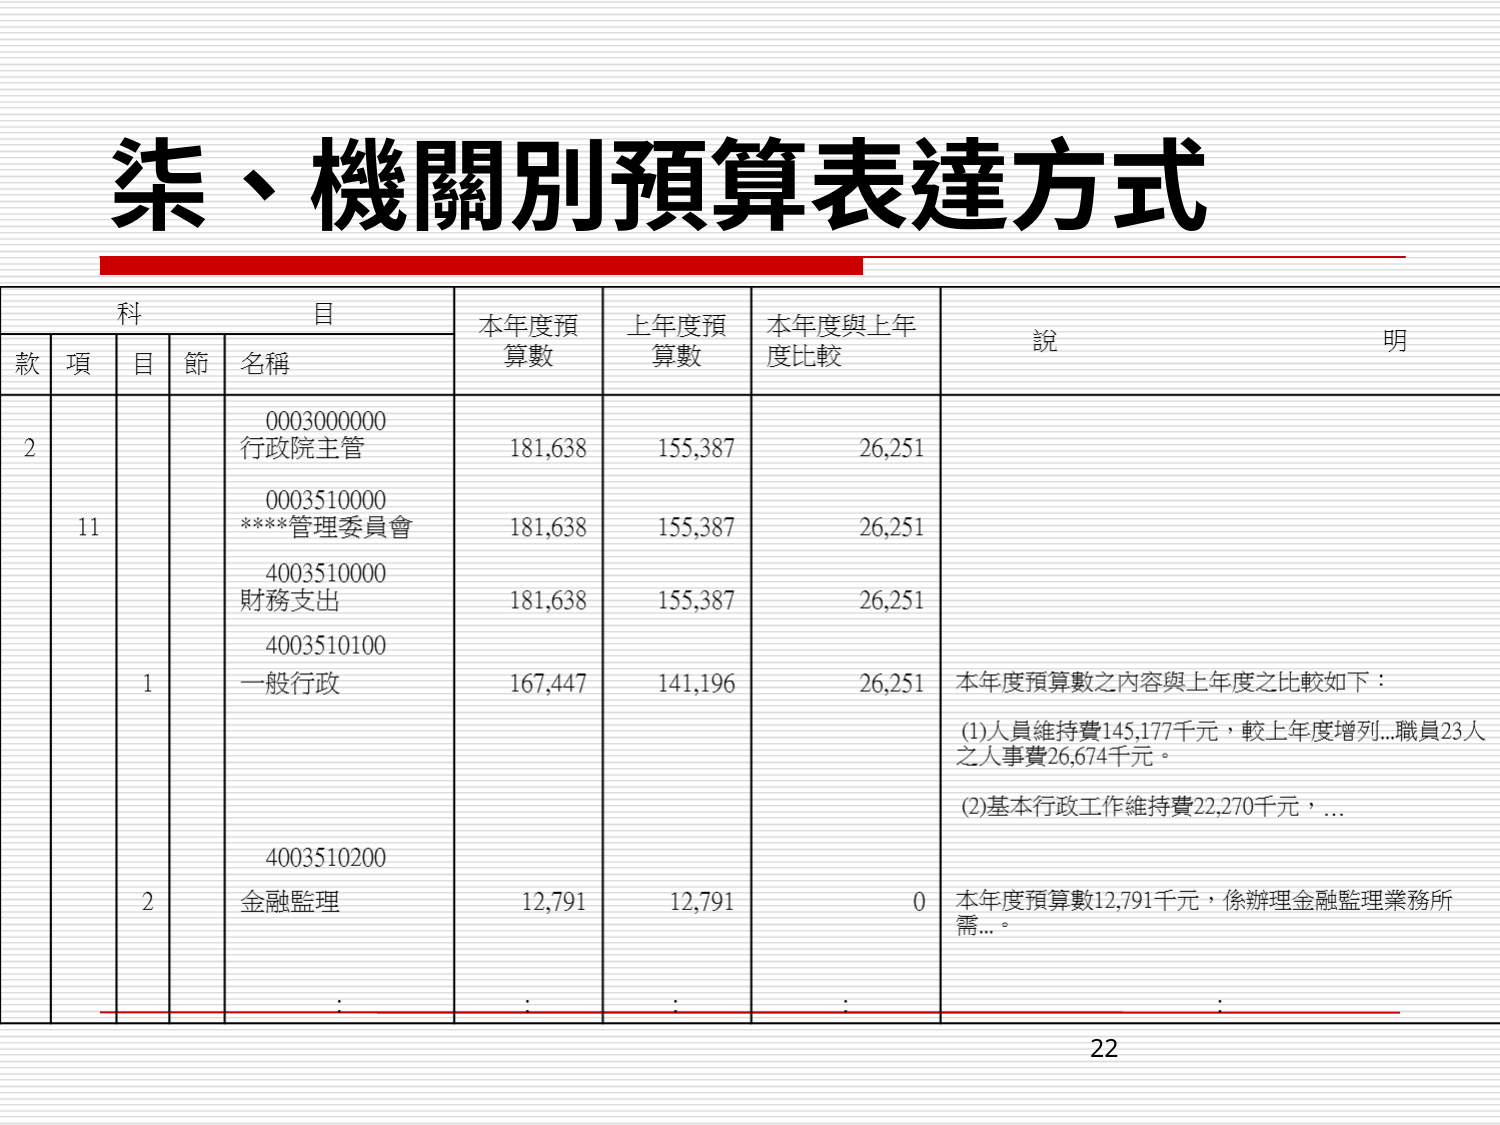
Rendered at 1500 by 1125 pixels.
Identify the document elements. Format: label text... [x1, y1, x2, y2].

text_box [1074, 1032, 1400, 1103]
picture [0, 287, 1500, 1032]
title 柒、機關別預算表達方式 [94, 50, 1407, 250]
